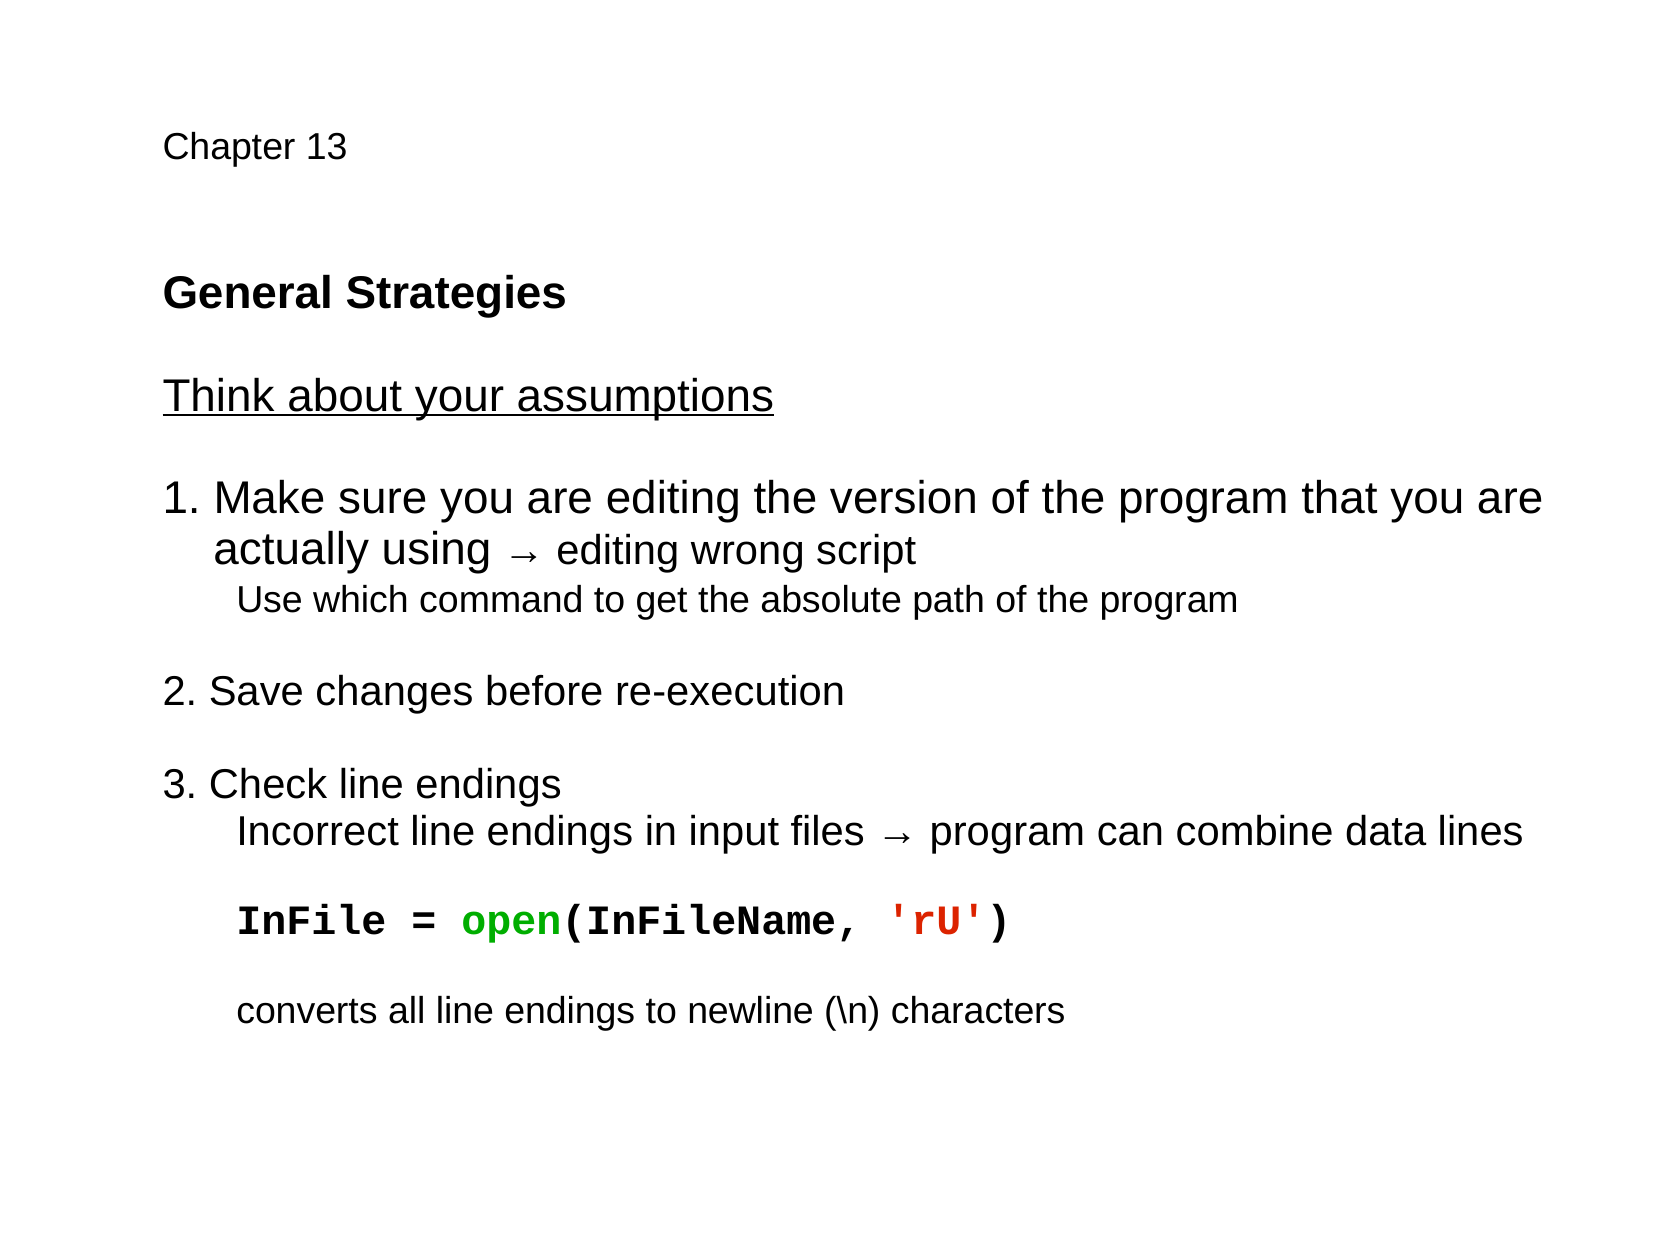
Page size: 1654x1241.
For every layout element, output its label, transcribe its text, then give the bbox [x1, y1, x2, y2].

text_box General Strategies Think about your assumptions 1. Make sure you are editing the version of the program that you are actually using → editing wrong script Use which command to get the absolute path of the program 2. Save changes before re-execution 3. Check line endings Incorrect line endings in input files → program can combine data lines InFile = open(InFileName, 'rU') converts all line endings to newline (\n) characters [147, 259, 1565, 1142]
text_box Chapter 13 [147, 118, 384, 175]
